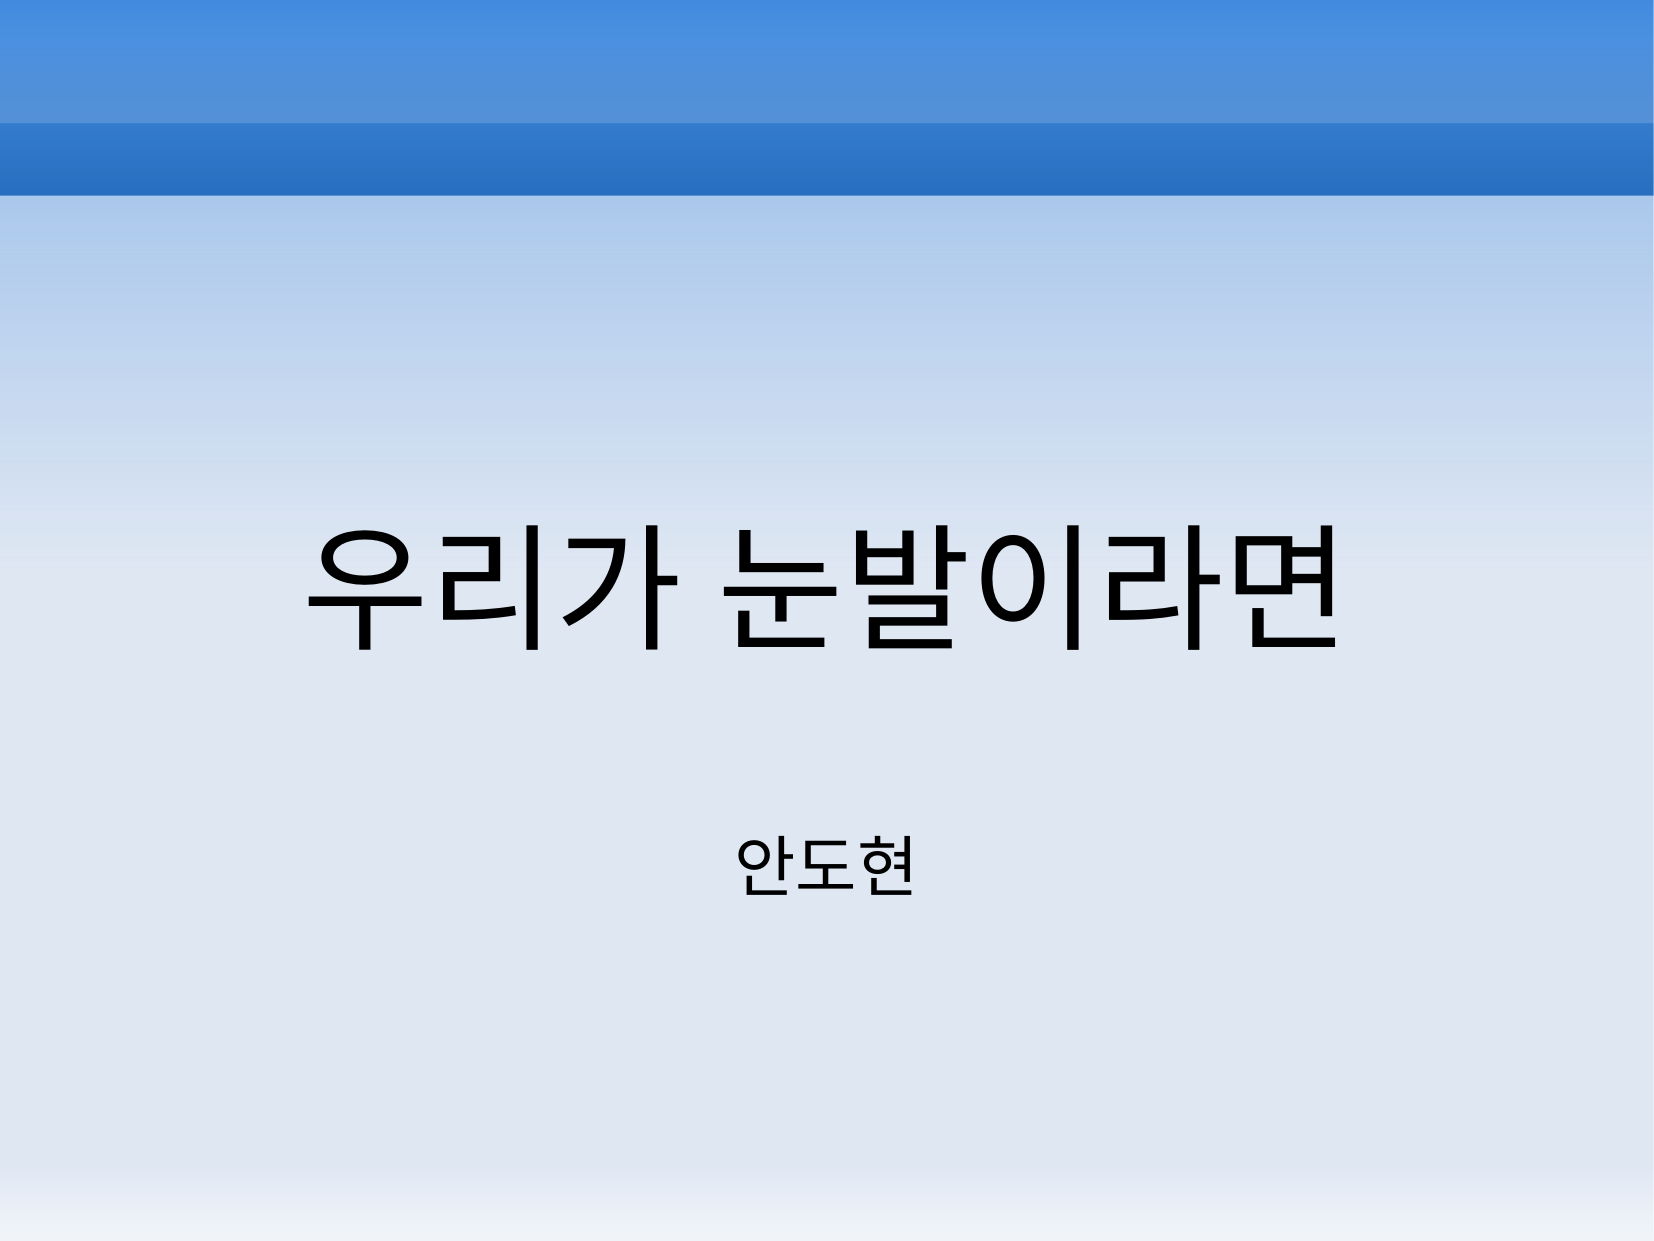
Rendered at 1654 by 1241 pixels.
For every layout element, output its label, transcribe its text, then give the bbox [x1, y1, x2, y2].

picture [0, 0, 1654, 1241]
subtitle 우리가 눈발이라면 안도현 [82, 297, 1571, 1102]
